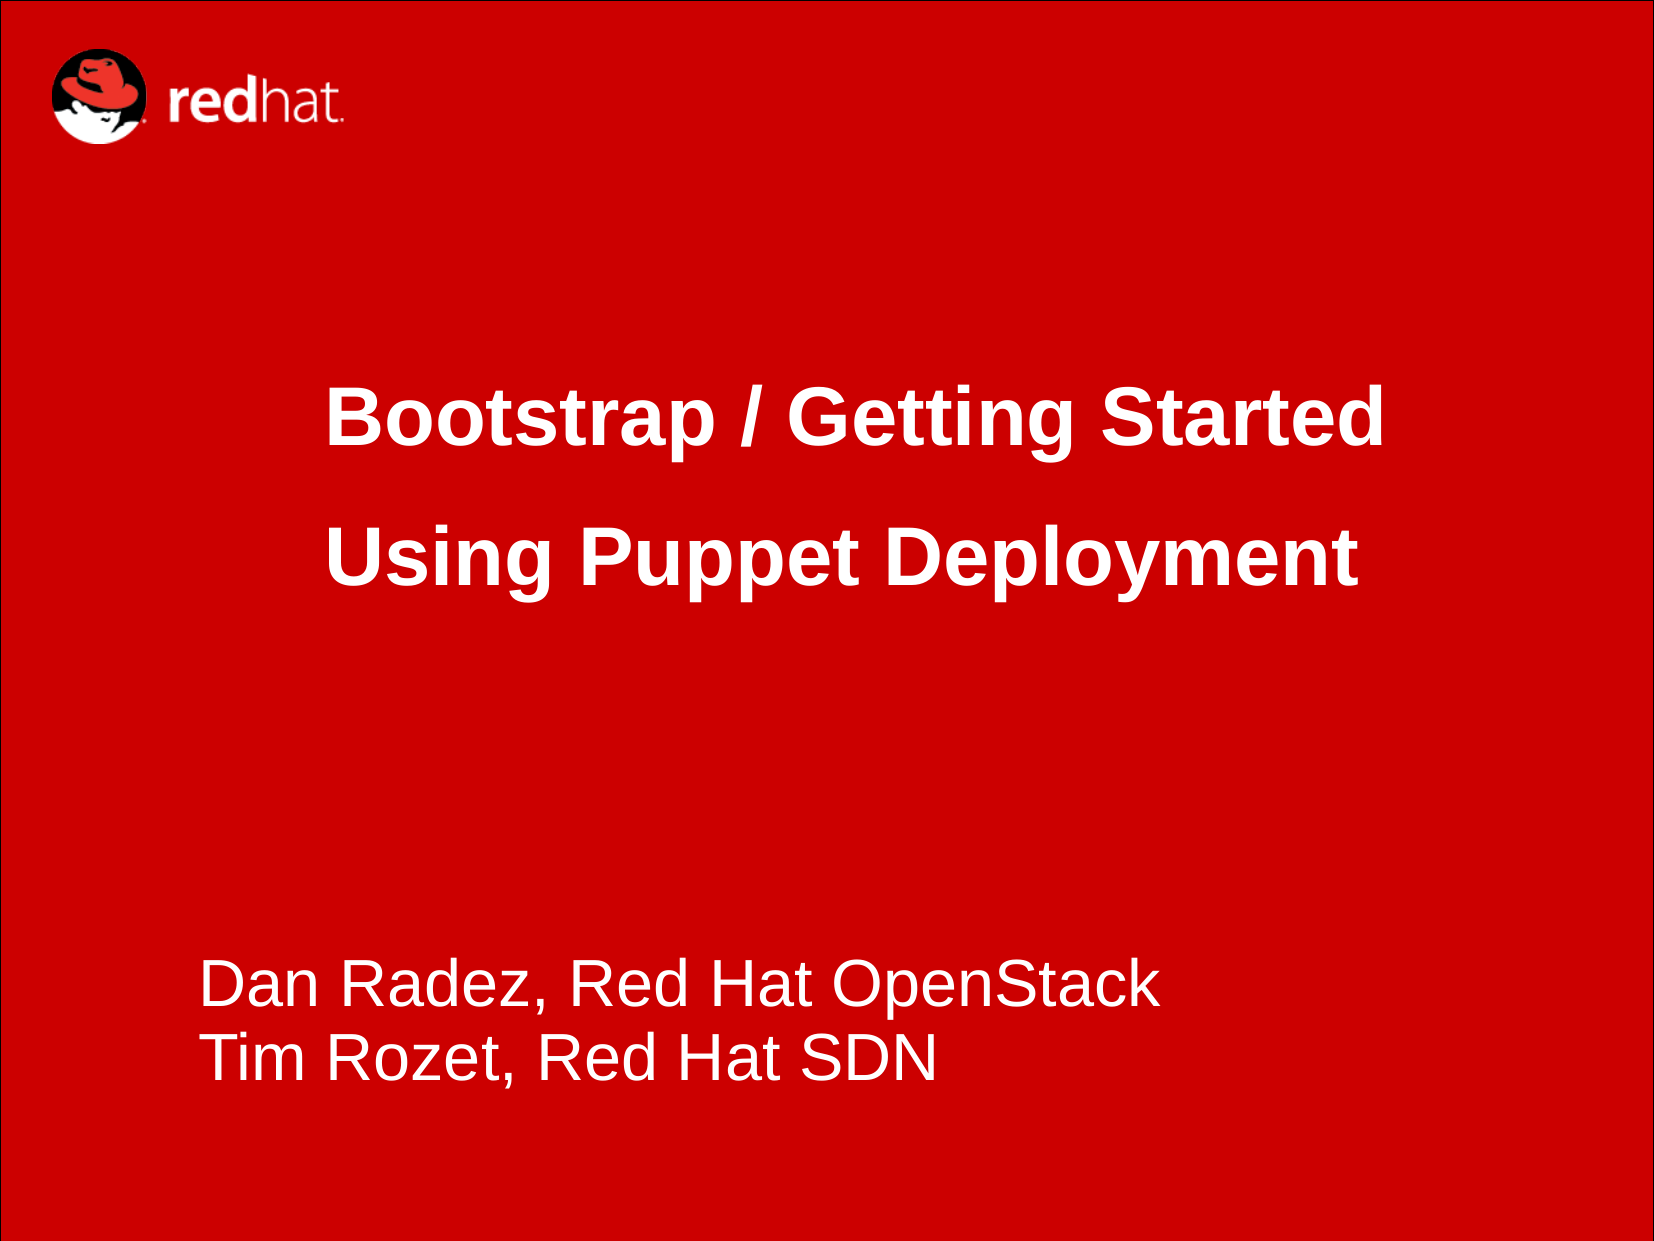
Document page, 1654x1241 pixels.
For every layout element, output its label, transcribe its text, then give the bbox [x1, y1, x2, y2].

text_box Dan Radez, Red Hat OpenStack Tim Rozet, Red Hat SDN [183, 825, 1376, 1103]
text_box Bootstrap / Getting Started Using Puppet Deployment [309, 316, 1548, 564]
picture [52, 49, 345, 144]
